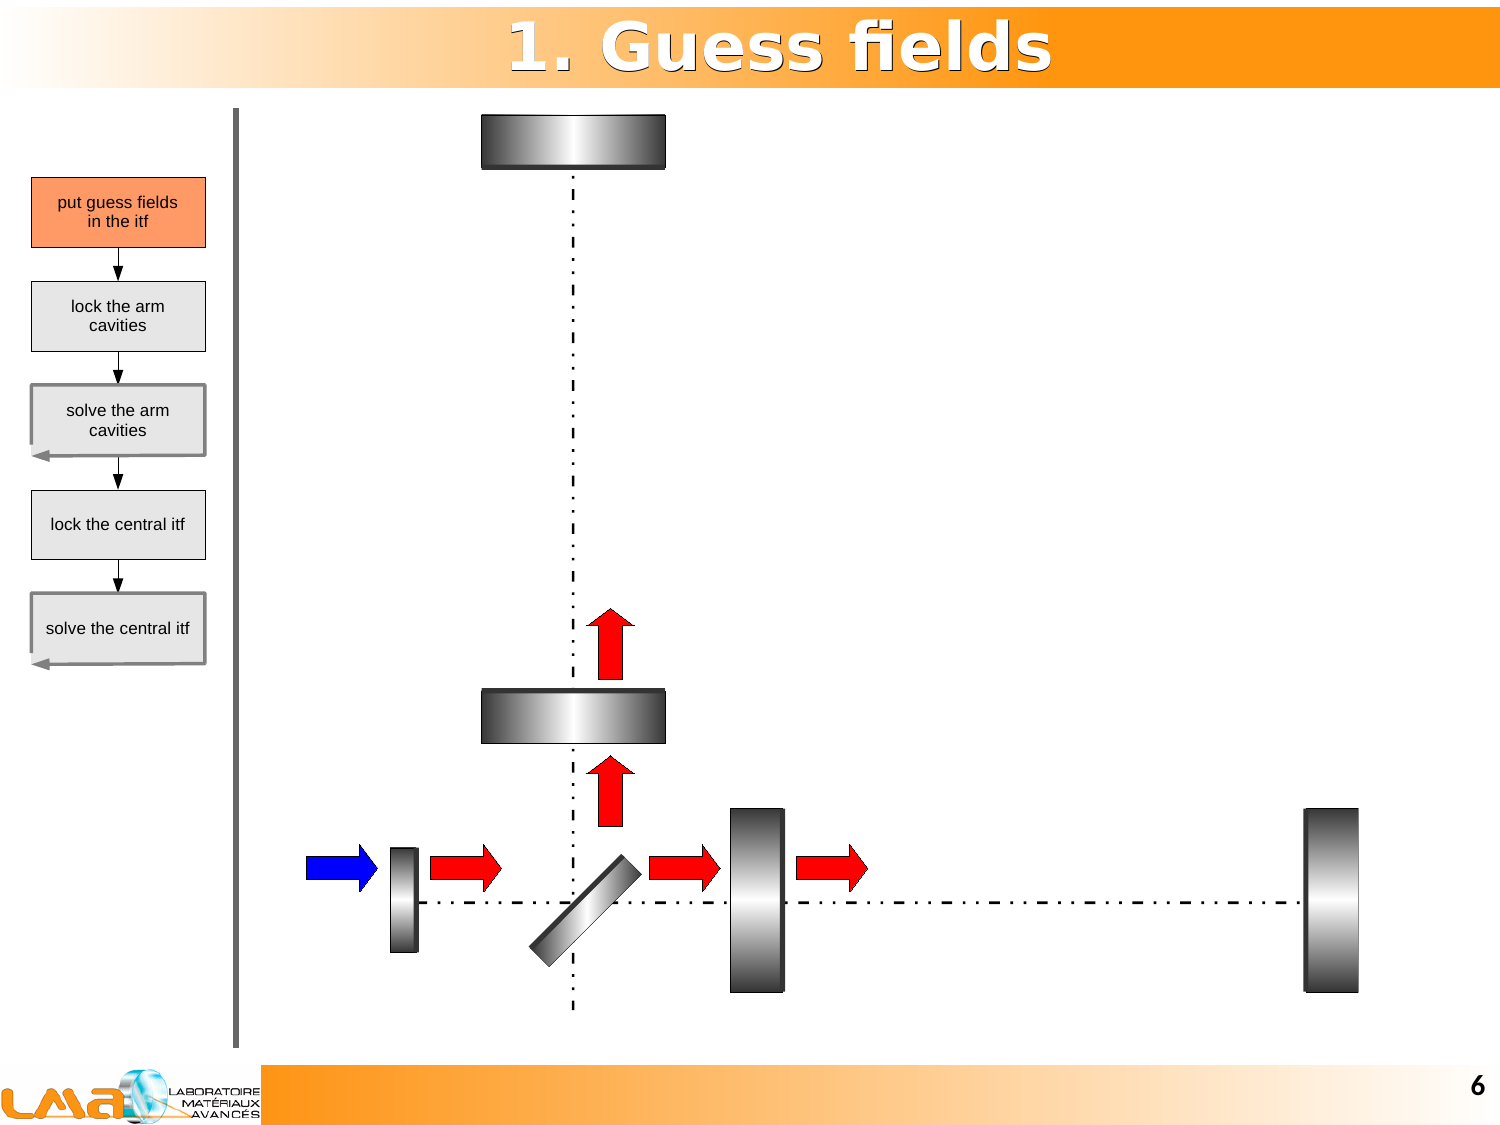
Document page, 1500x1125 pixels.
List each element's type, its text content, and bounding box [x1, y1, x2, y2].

picture [0, 1065, 261, 1125]
text_box [649, 844, 721, 892]
picture [29, 177, 207, 671]
text_box [306, 844, 378, 892]
text_box [586, 755, 635, 827]
text_box [796, 844, 868, 892]
text_box [430, 844, 502, 892]
picture [388, 113, 1359, 1012]
text_box [586, 608, 635, 680]
title 1. Guess fields [0, 7, 1500, 88]
